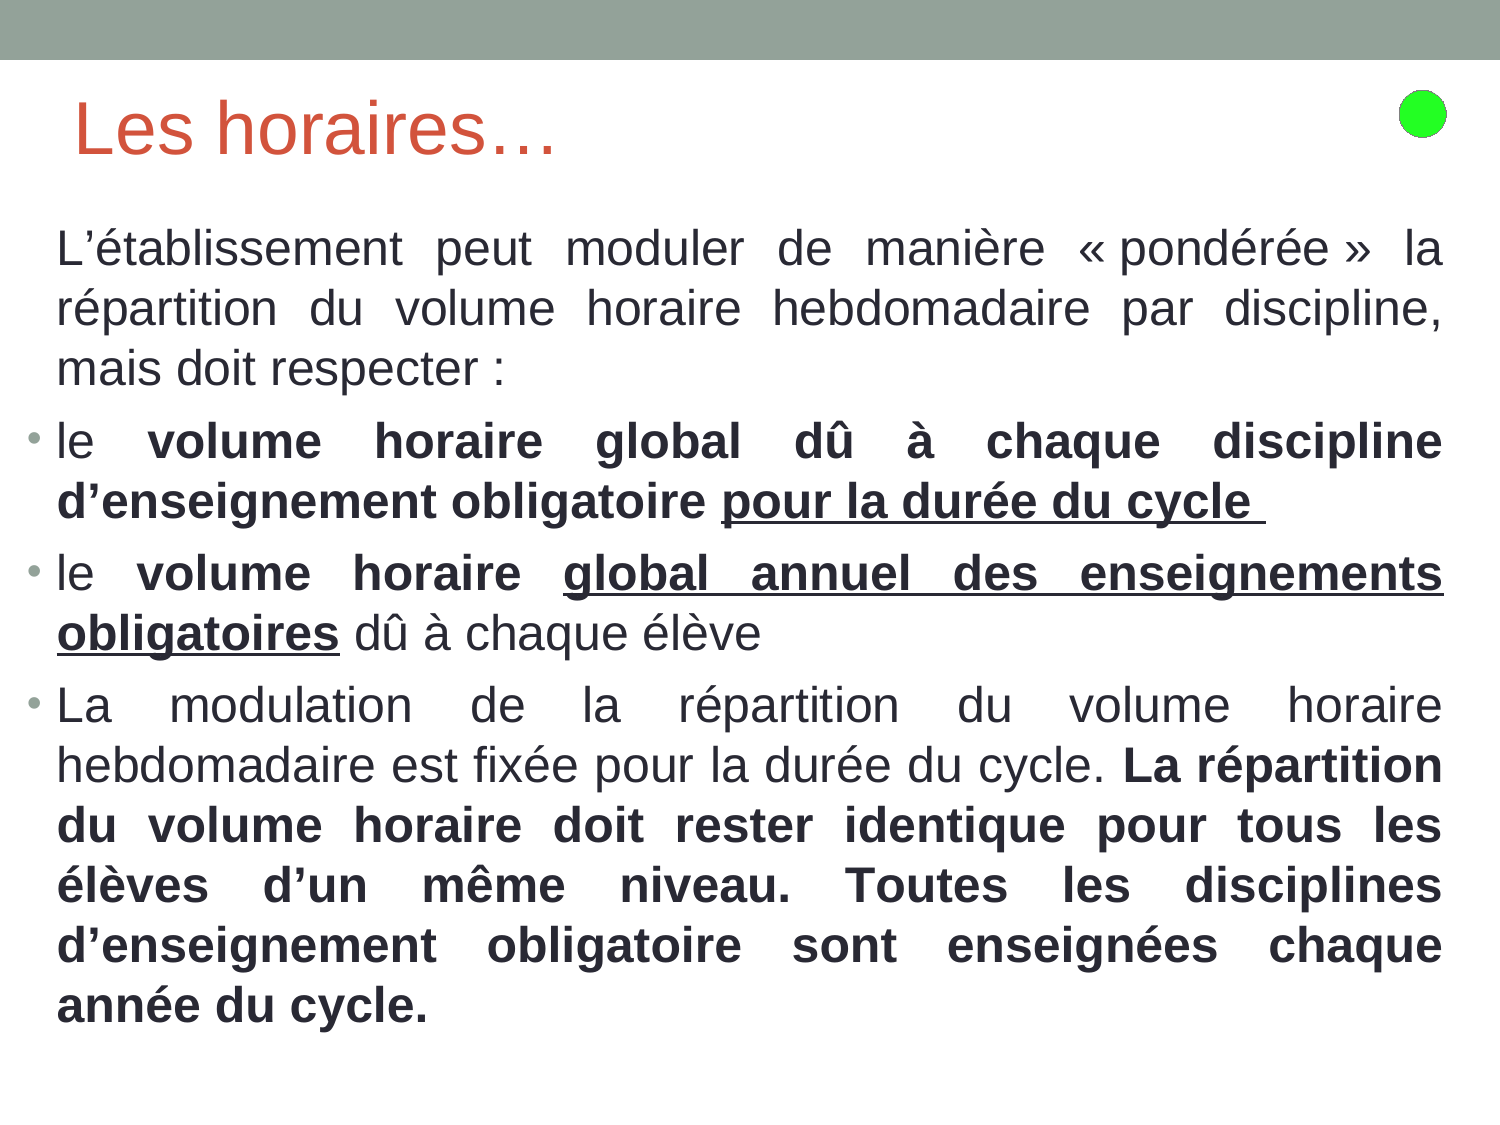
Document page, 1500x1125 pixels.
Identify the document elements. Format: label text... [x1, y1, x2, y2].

title Les horaires… [59, 70, 1182, 178]
list L’établissement peut moduler de manière « pondérée » la répartition du volume horaire hebdomadaire par discipline, mais doit respecter : le volume horaire global dû à chaque discipline d’enseignement obligatoire pour la durée du cycle le volume horaire global annuel des enseignements obligatoires dû à chaque élève La modulation de la répartition du volume horaire hebdomadaire est fixée pour la durée du cycle. La répartition du volume horaire doit rester identique pour tous les élèves d’un même niveau. Toutes les disciplines d’enseignement obligatoire sont enseignées chaque année du cycle. [11, 208, 1459, 1094]
